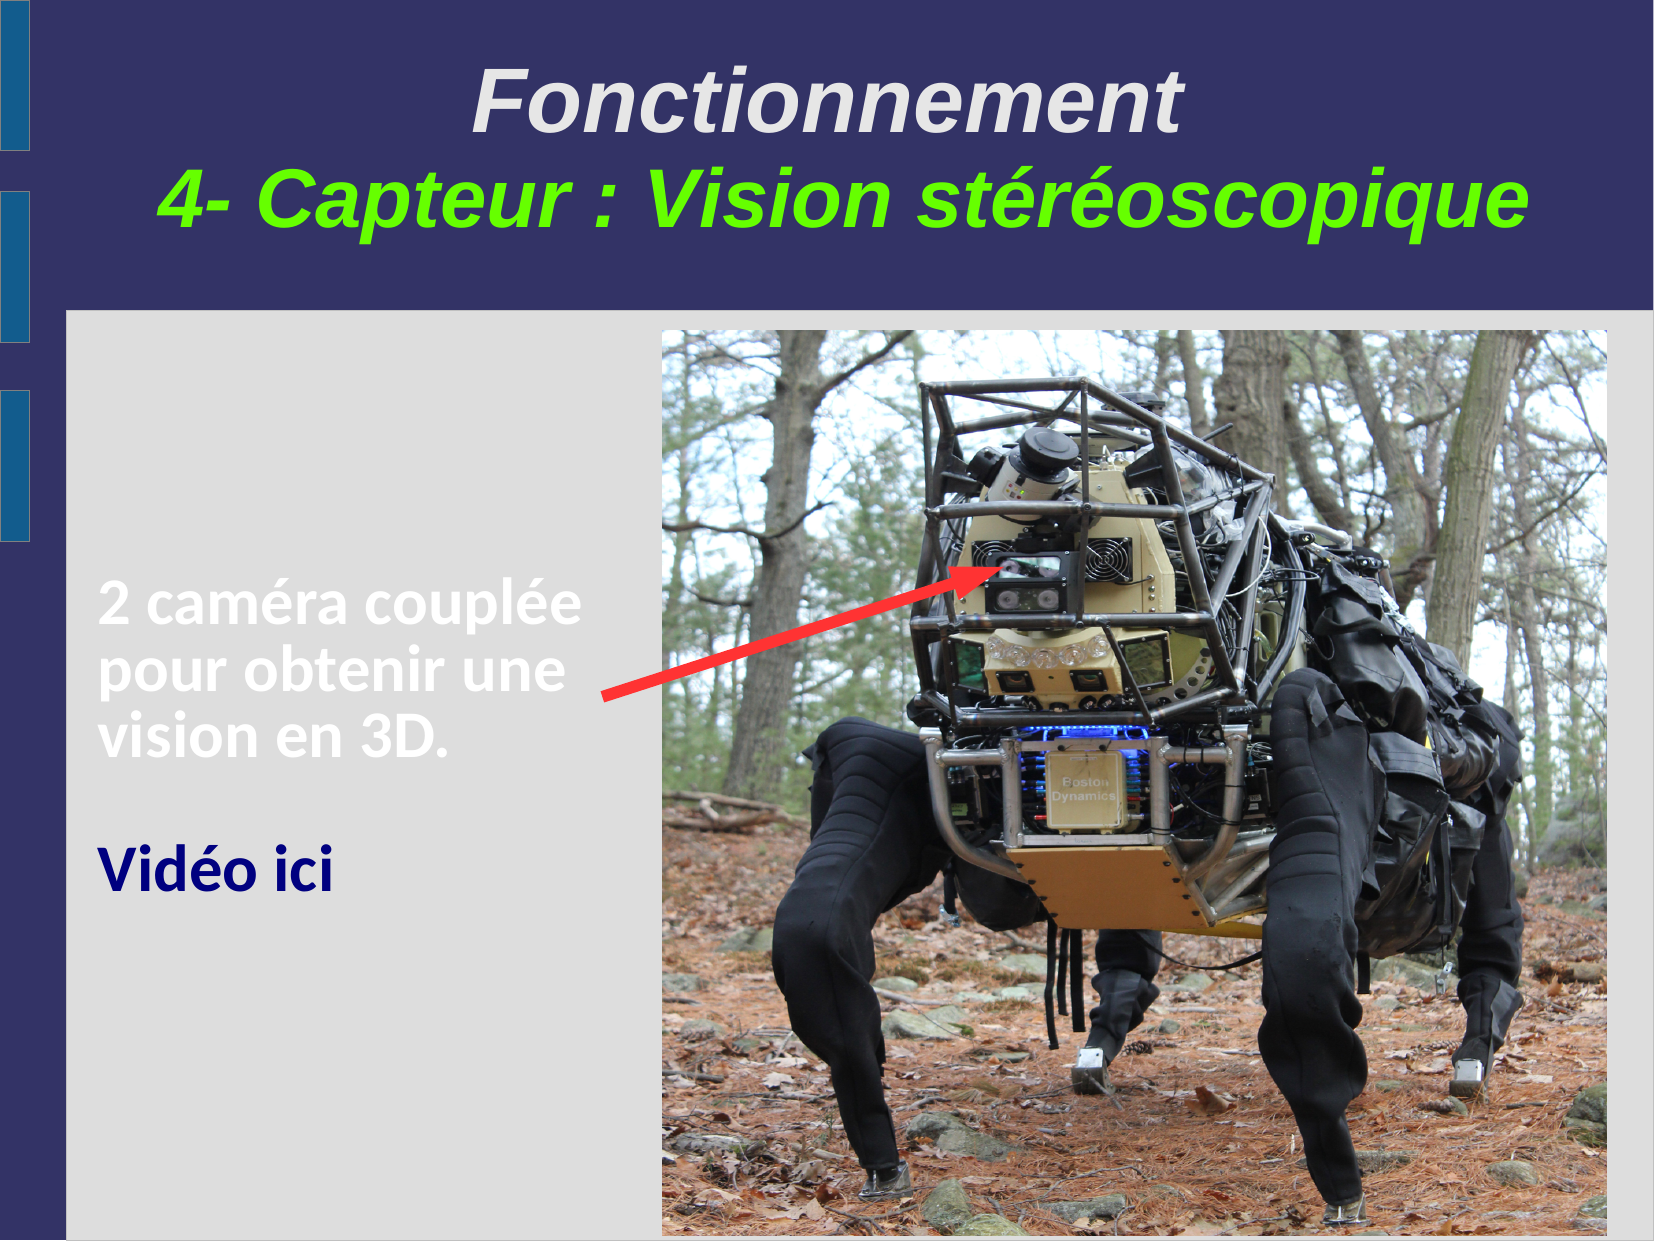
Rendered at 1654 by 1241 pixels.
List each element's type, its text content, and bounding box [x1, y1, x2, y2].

title Fonctionnement 4- Capteur : Vision stéréoscopique [121, 43, 1534, 251]
text_box 2 caméra couplée pour obtenir une vision en 3D. Vidéo ici [82, 566, 650, 1153]
picture [662, 330, 1607, 1236]
